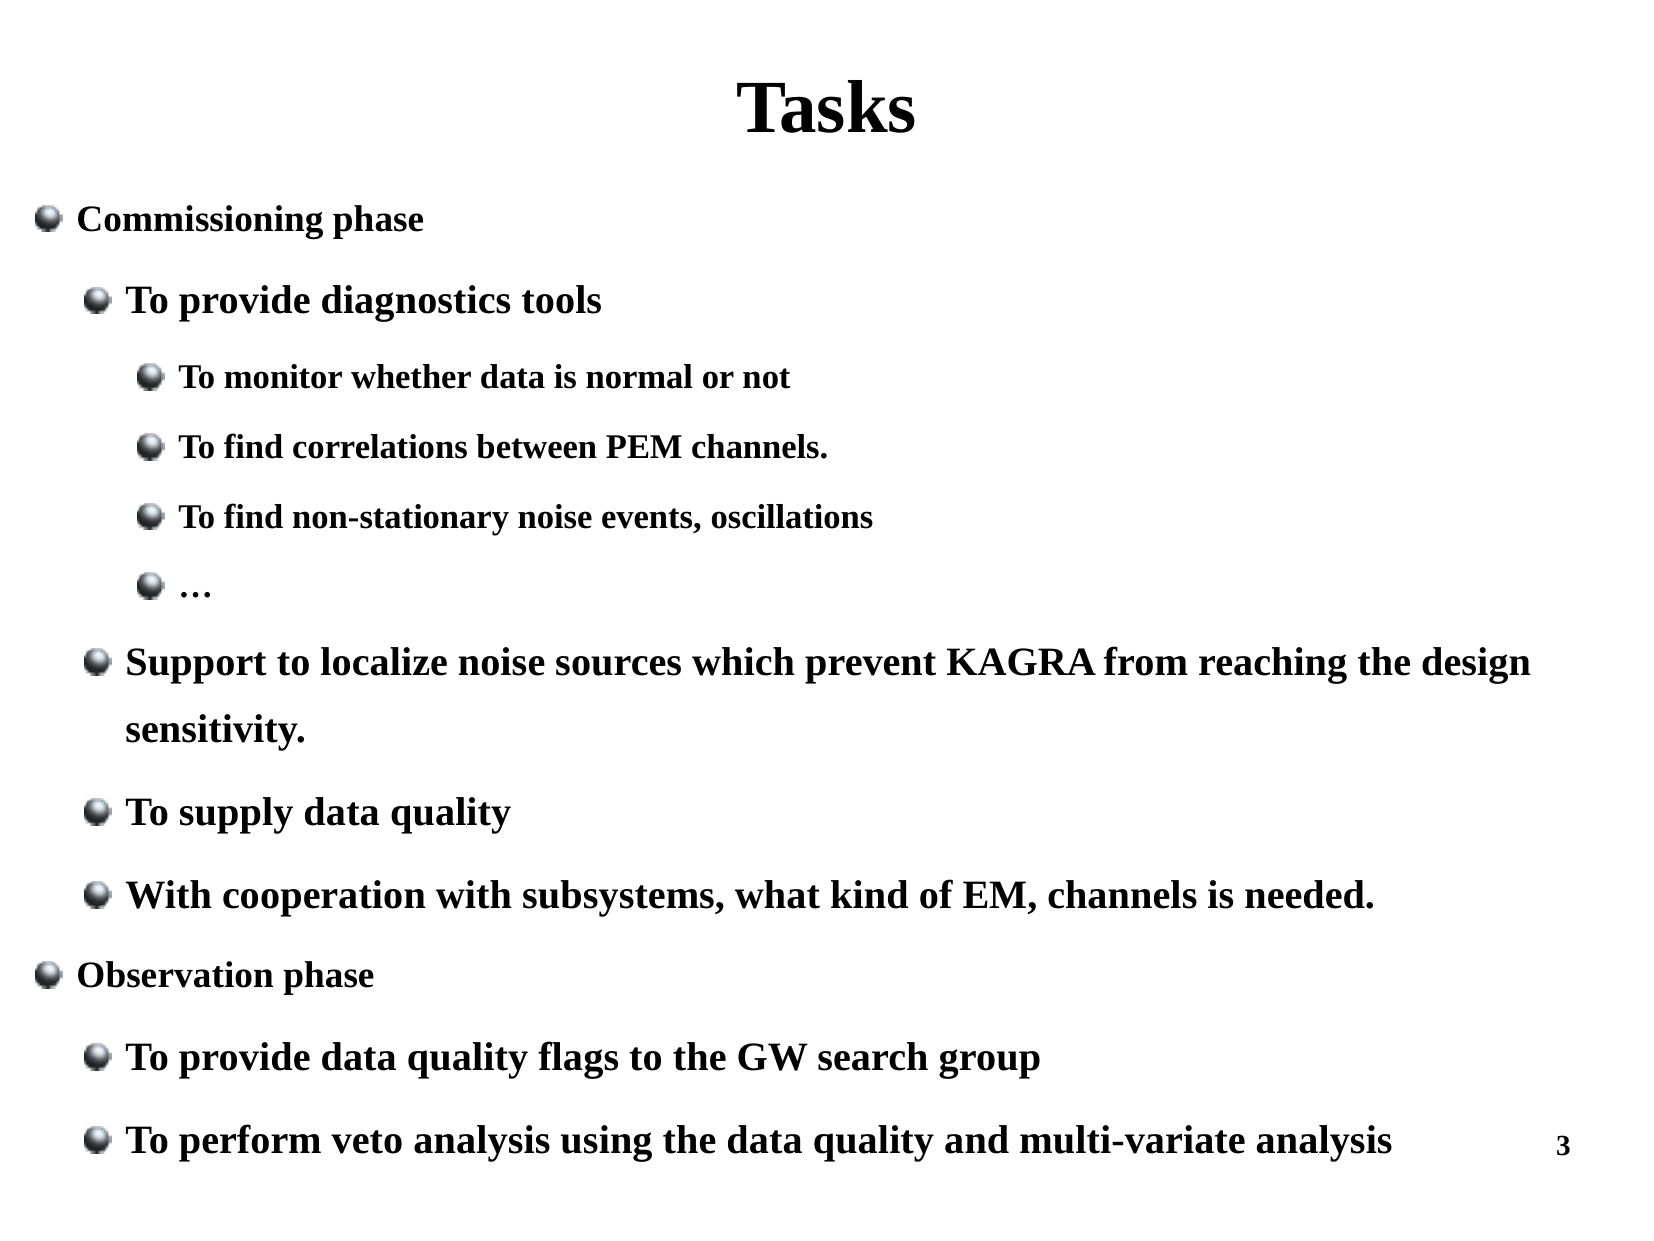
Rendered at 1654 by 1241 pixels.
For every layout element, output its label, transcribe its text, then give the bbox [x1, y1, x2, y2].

list Commissioning phase To provide diagnostics tools To monitor whether data is normal or not To find correlations between PEM channels. To find non-stationary noise events, oscillations … Support to localize noise sources which prevent KAGRA from reaching the design sensitivity. To supply data quality With cooperation with subsystems, what kind of EM, channels is needed. Observation phase To provide data quality flags to the GW search group To perform veto analysis using the data quality and multi-variate analysis [23, 177, 1630, 1170]
title Tasks [82, 49, 1571, 166]
